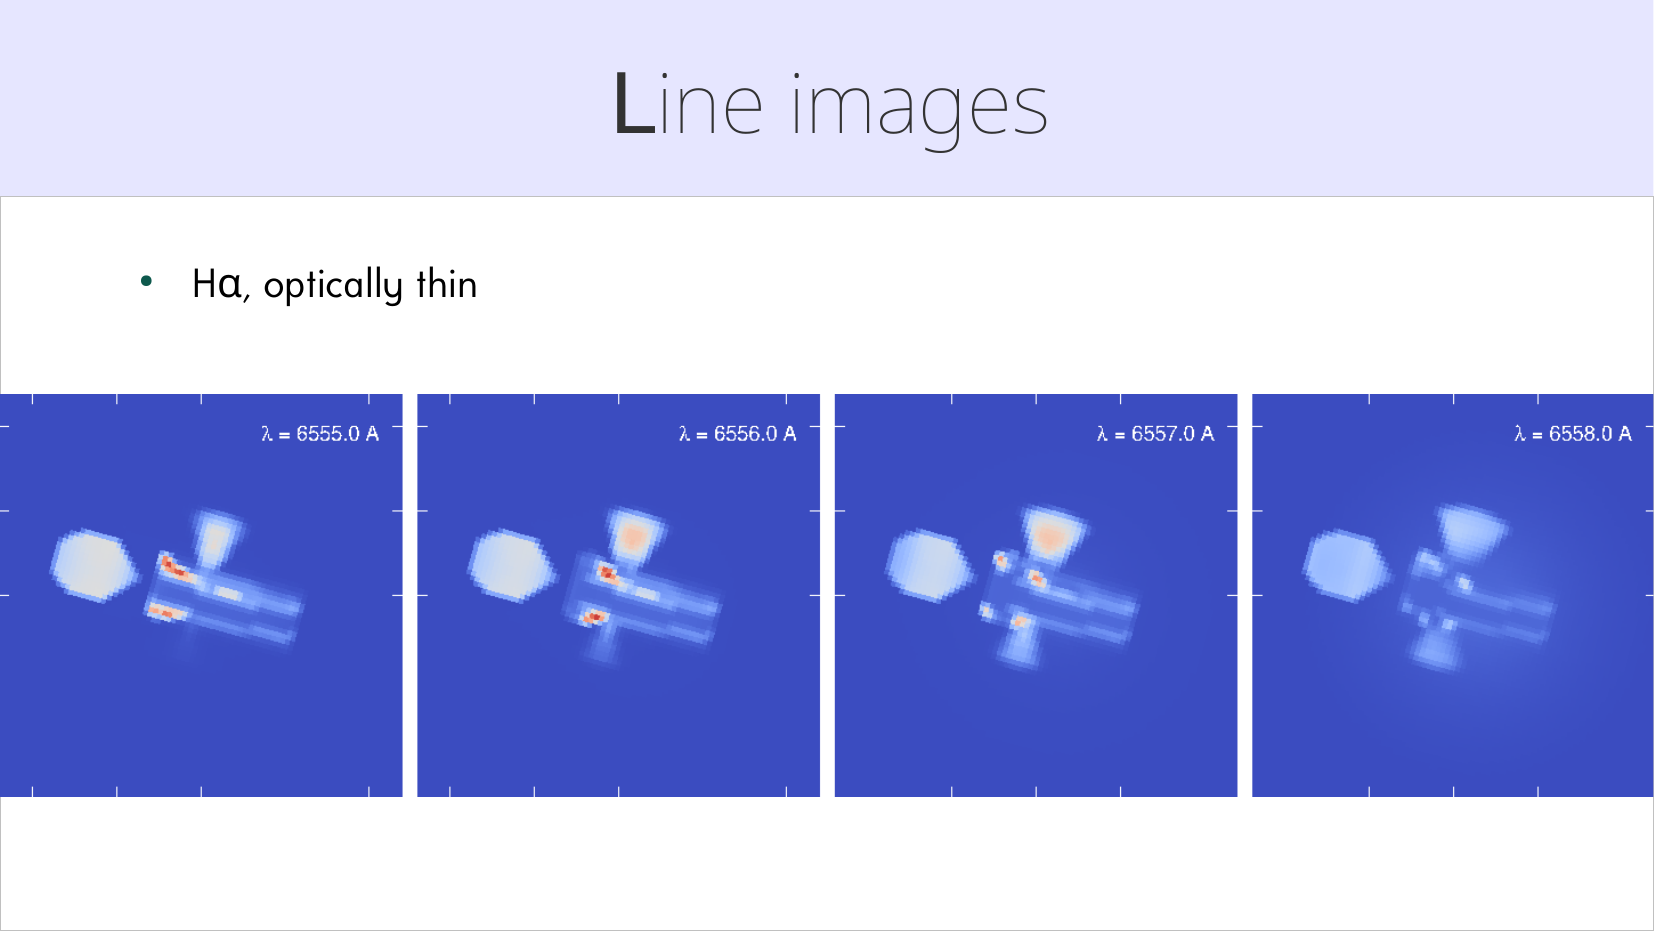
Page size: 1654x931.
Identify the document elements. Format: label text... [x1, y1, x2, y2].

list Hα, optically thin [121, 258, 1534, 394]
picture [0, 394, 1654, 797]
title Line images [124, 23, 1537, 179]
